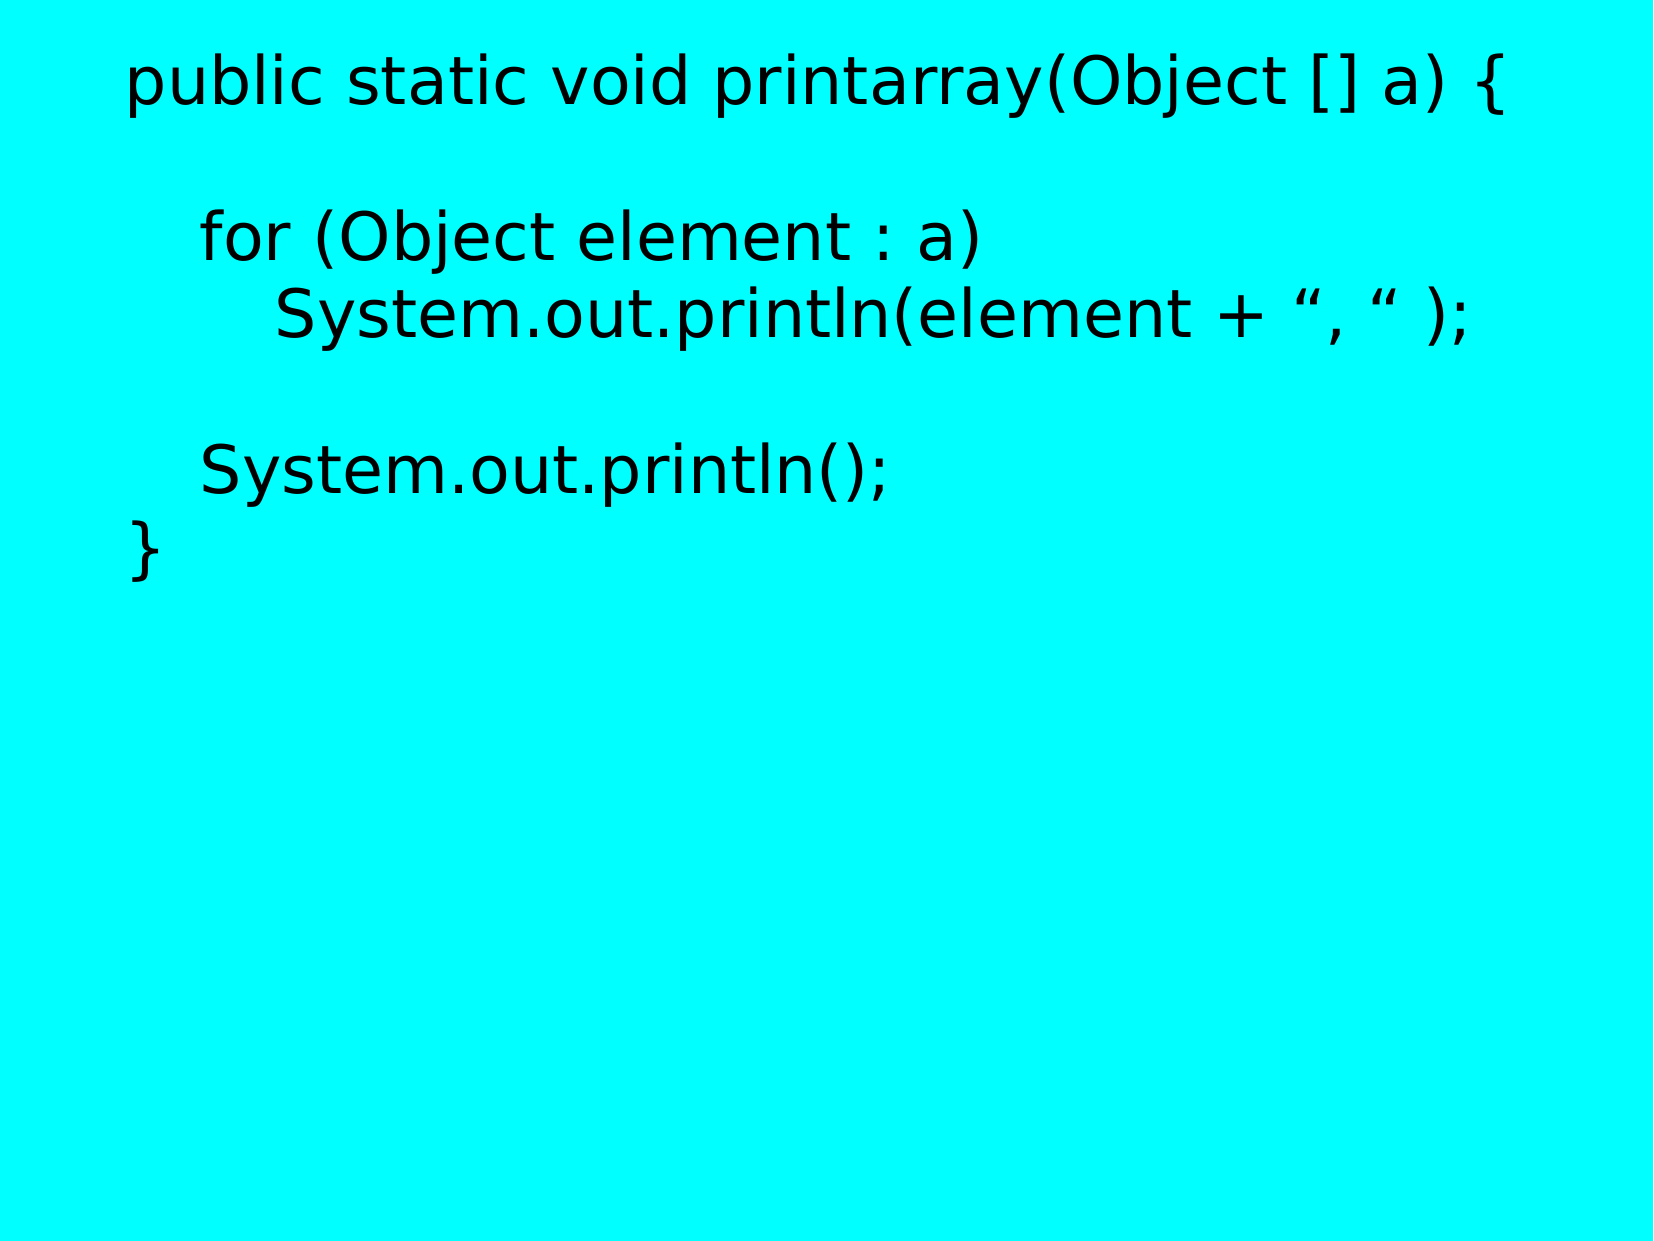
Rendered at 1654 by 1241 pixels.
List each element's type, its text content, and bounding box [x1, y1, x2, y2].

title public static void printarray(Object [] a) { for (Object element : a) System.out.println(element + “, “ ); System.out.println(); } [124, 42, 1613, 821]
